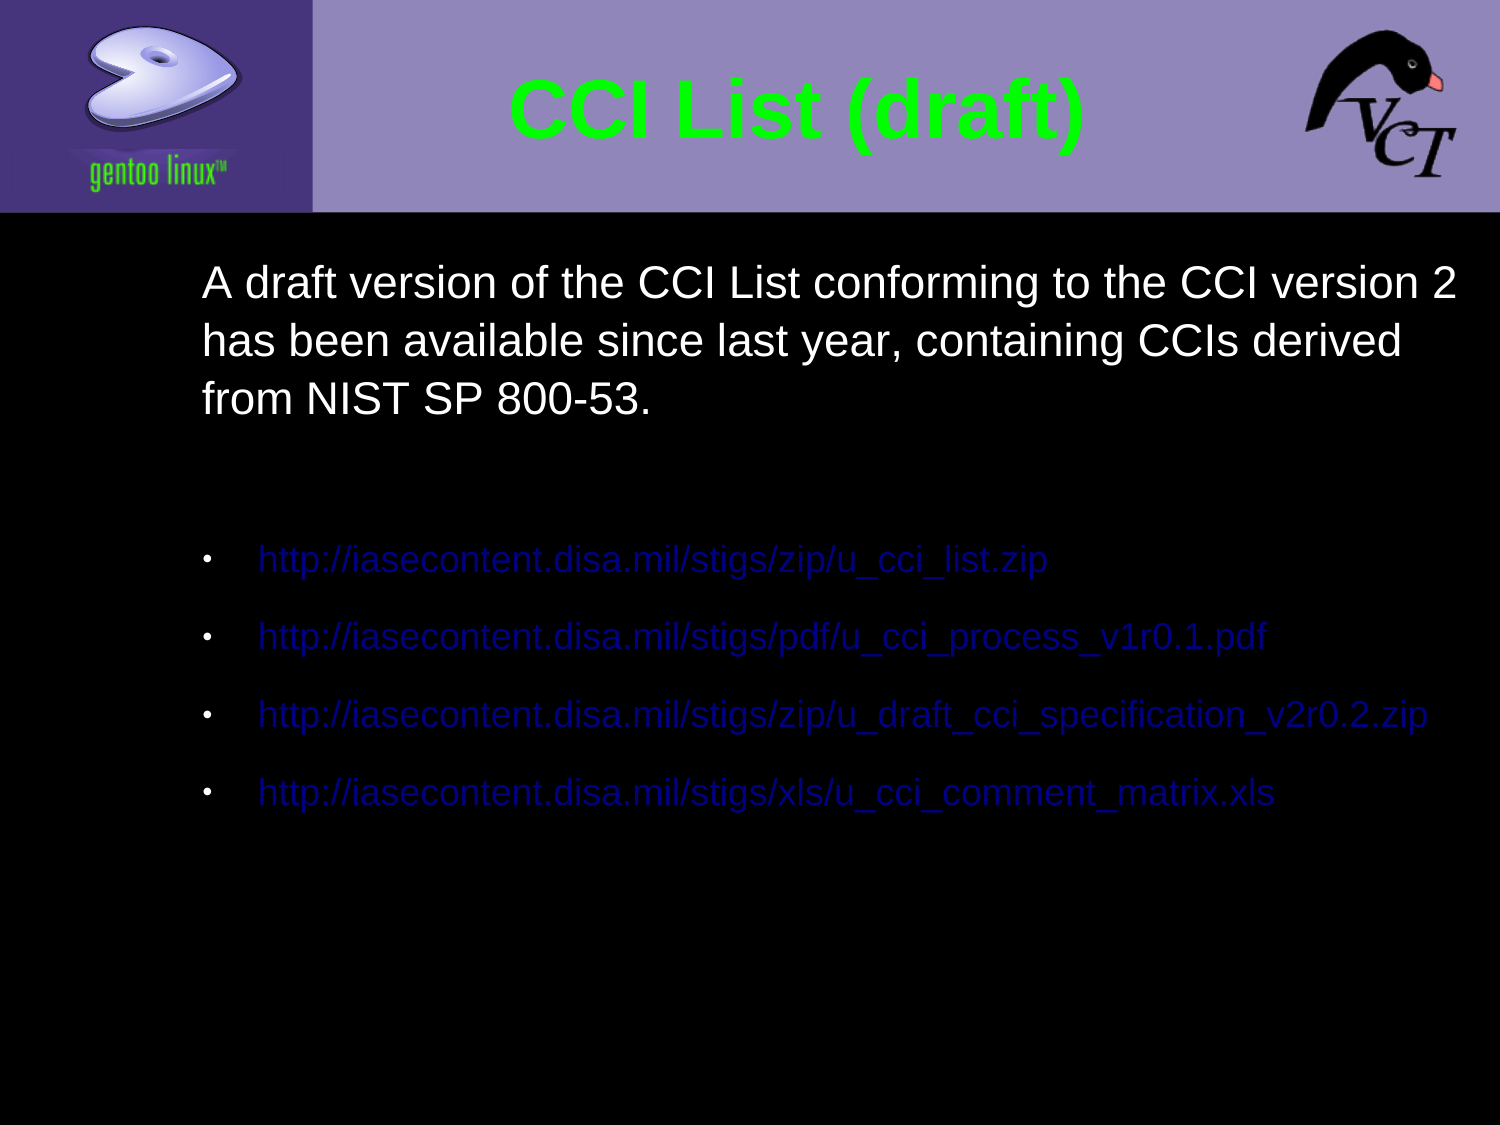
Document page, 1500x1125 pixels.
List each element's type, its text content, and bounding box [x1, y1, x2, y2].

picture [0, 149, 300, 195]
picture [1292, 21, 1471, 189]
title CCI List (draft) [324, 12, 1271, 201]
list A draft version of the CCI List conforming to the CCI version 2 has been available since last year, containing CCIs derived from NIST SP 800-53. http://iasecontent.disa.mil/stigs/zip/u_cci_list.zip http://iasecontent.disa.mil/stigs/pdf/u_cci_process_v1r0.1.pdf http://iasecontent.disa.mil/stigs/zip/u_draft_cci_specification_v2r0.2.zip http://iasecontent.disa.mil/stigs/xls/u_cci_comment_matrix.xls [136, 249, 1479, 1092]
